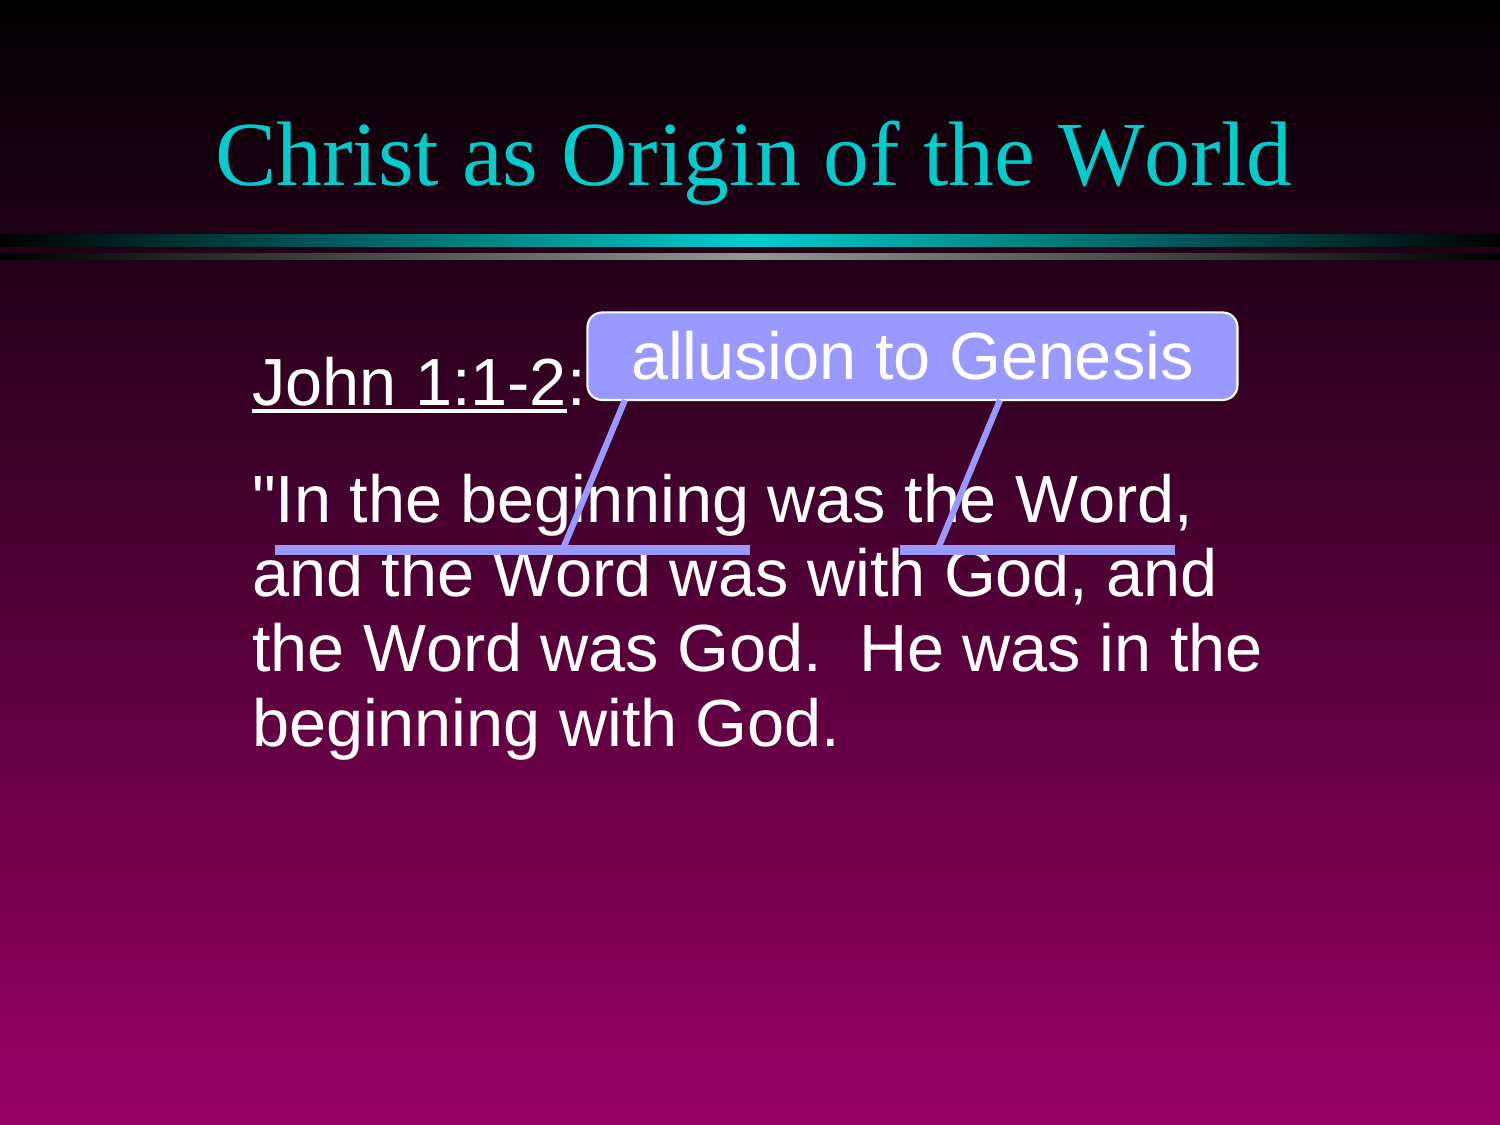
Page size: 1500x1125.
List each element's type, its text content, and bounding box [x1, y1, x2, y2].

title Christ as Origin of the World [200, 34, 1476, 213]
text_box allusion to Genesis [587, 312, 1238, 400]
text_box John 1:1-2: "In the beginning was the Word, and the Word was with God, and the Word was God. He was in the beginning with God. [237, 337, 1338, 769]
